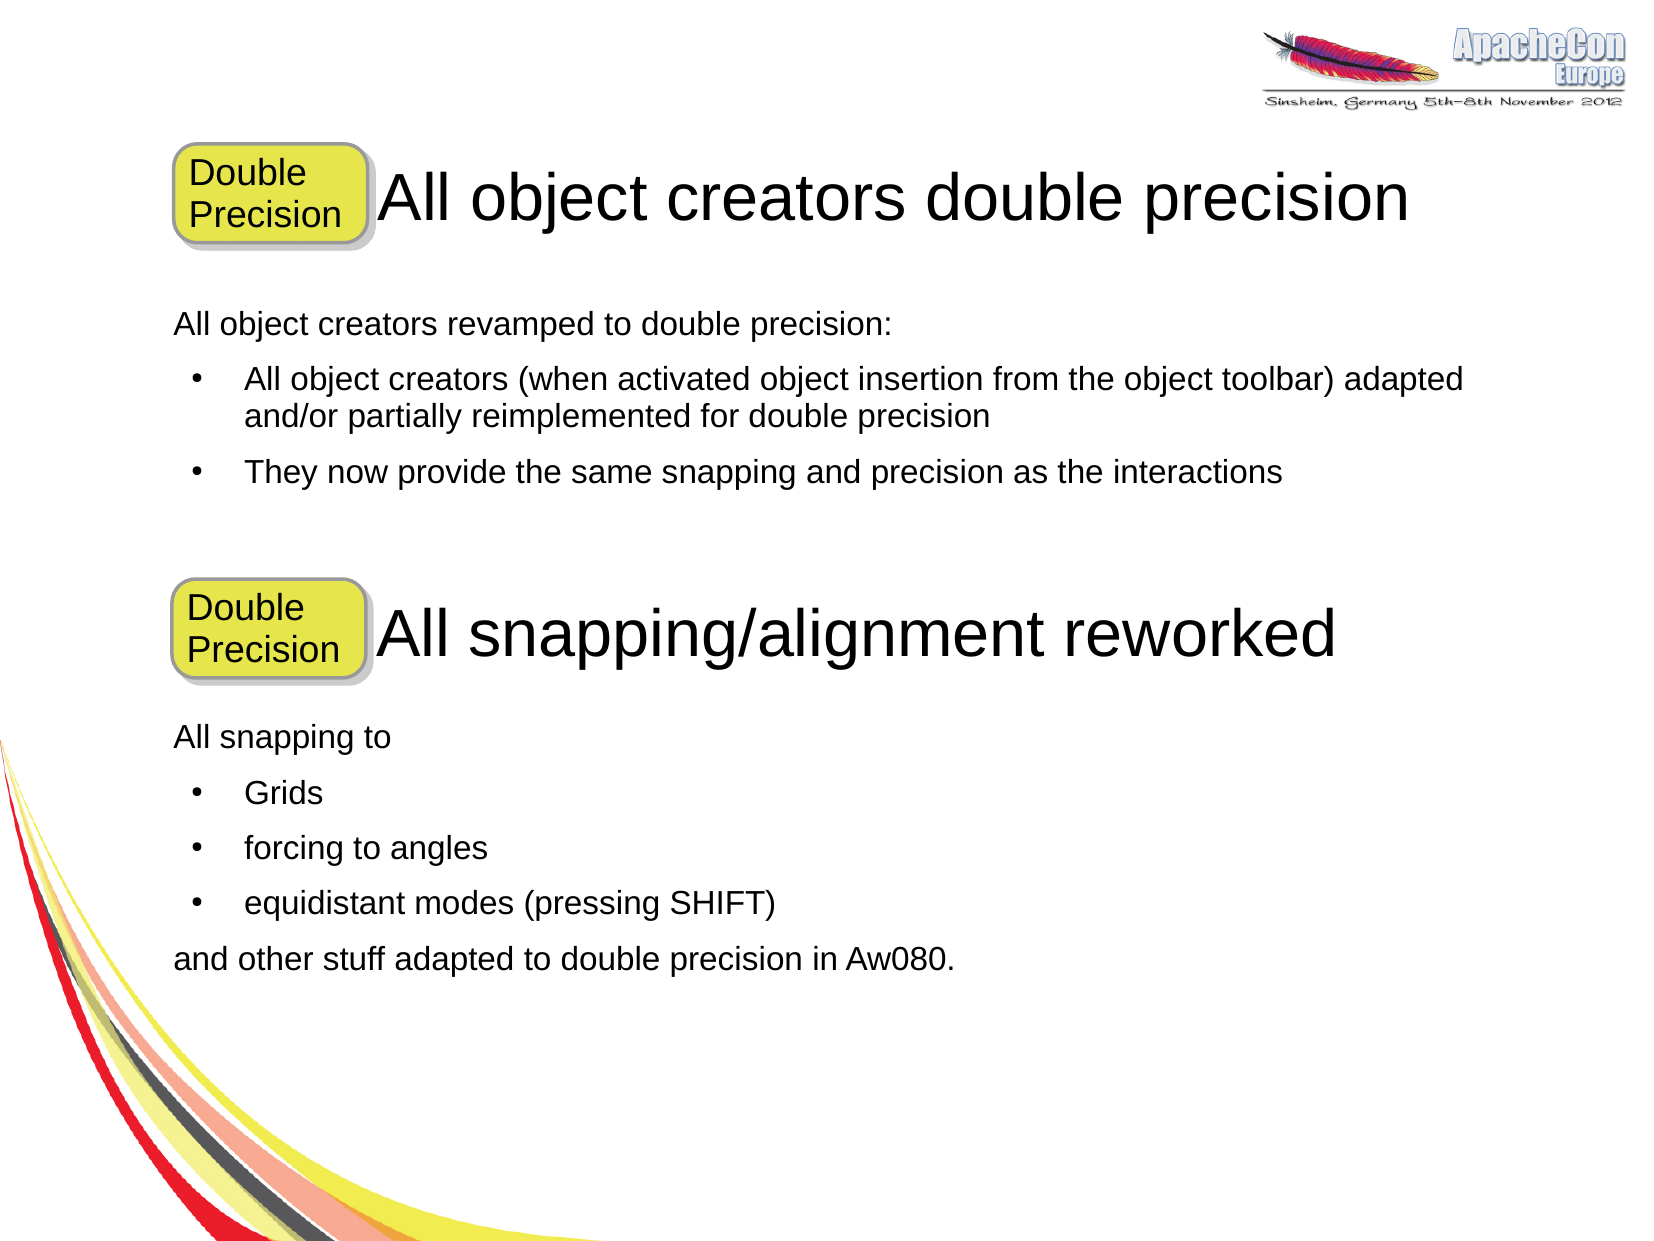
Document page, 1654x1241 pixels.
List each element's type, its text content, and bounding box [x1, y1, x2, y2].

list All snapping to Grids forcing to angles equidistant modes (pressing SHIFT) and other stuff adapted to double precision in Aw080. [173, 718, 1532, 1026]
text_box Double Precision [173, 143, 368, 243]
text_box Double Precision [171, 579, 366, 678]
title All object creators double precision [377, 148, 1530, 247]
list All object creators revamped to double precision: All object creators (when activated object insertion from the object toolbar) adapted and/or partially reimplemented for double precision They now provide the same snapping and precision as the interactions [173, 305, 1532, 550]
title All snapping/alignment reworked [375, 584, 1528, 682]
picture [0, 0, 1654, 1241]
